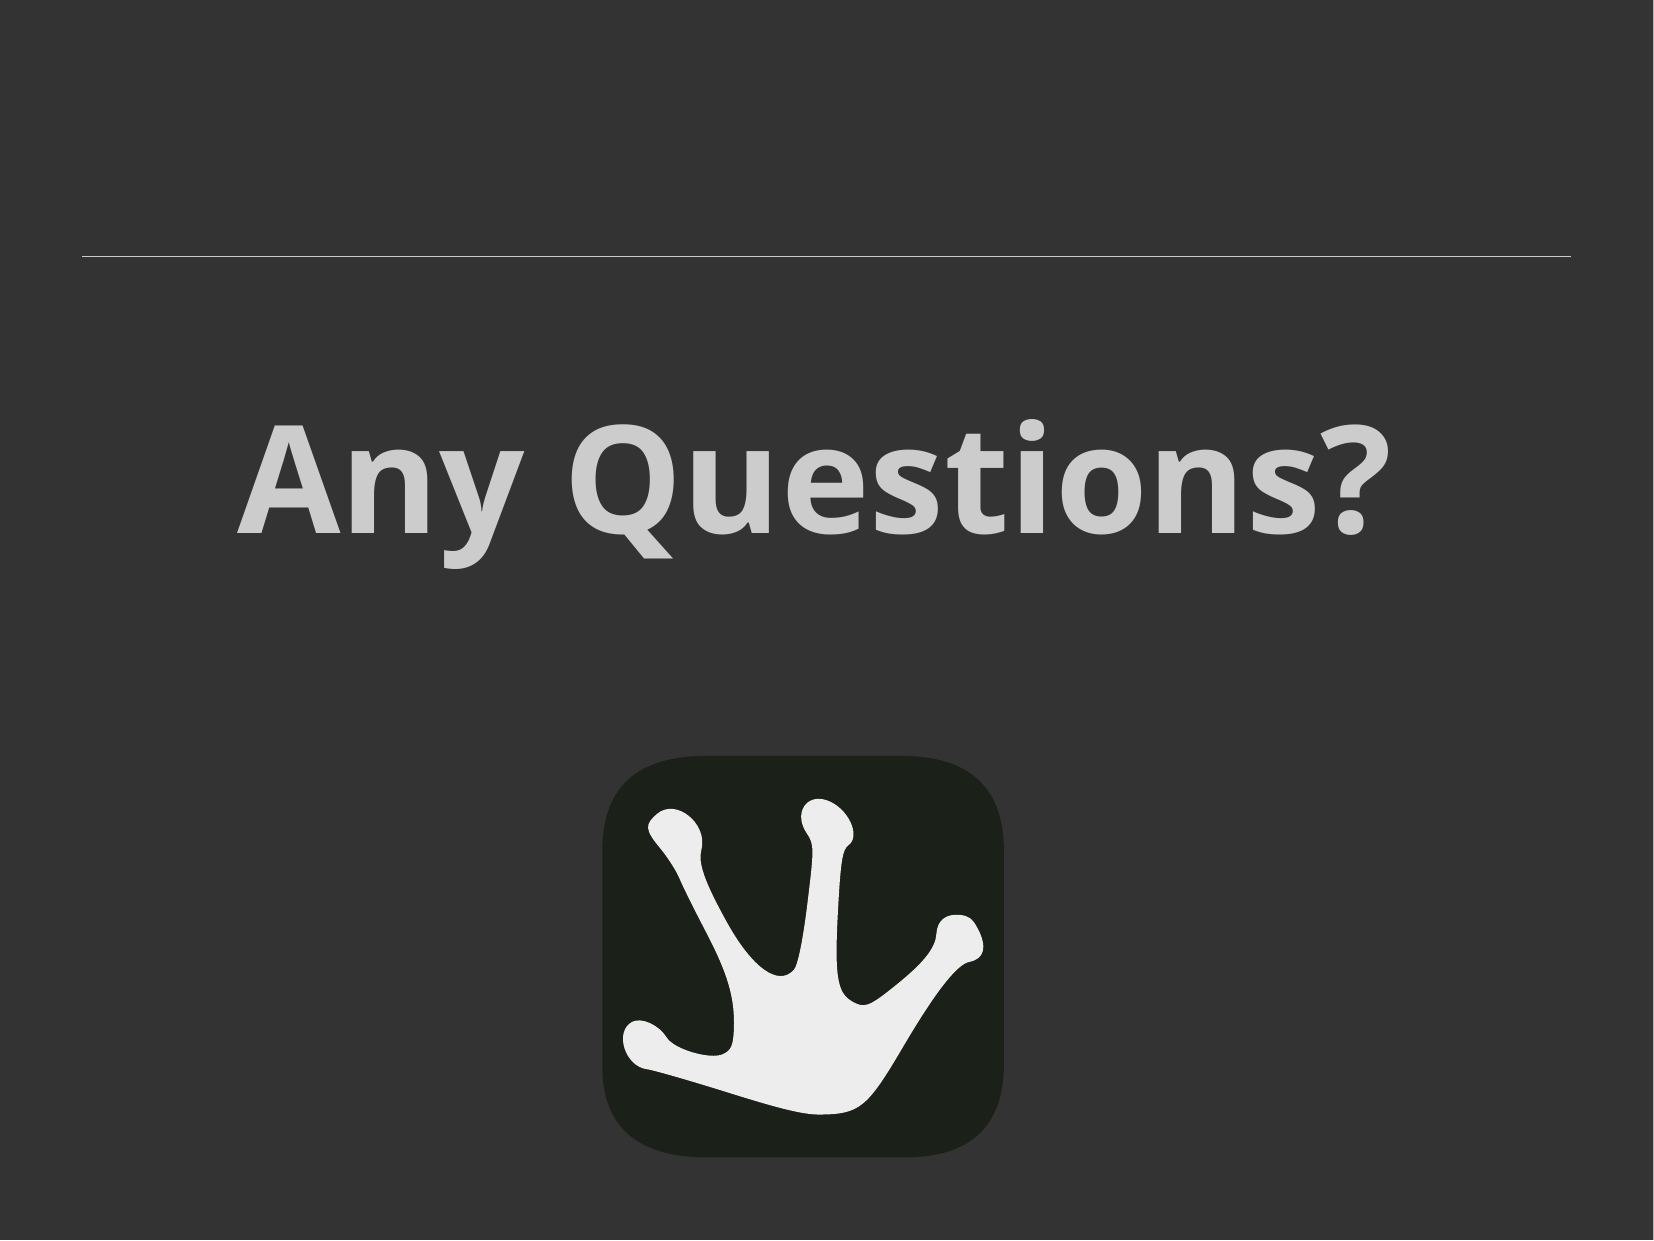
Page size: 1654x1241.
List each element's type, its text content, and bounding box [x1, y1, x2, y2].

picture [602, 755, 1004, 968]
title [59, 968, 1548, 1176]
title Any Questions? [70, 371, 1559, 579]
